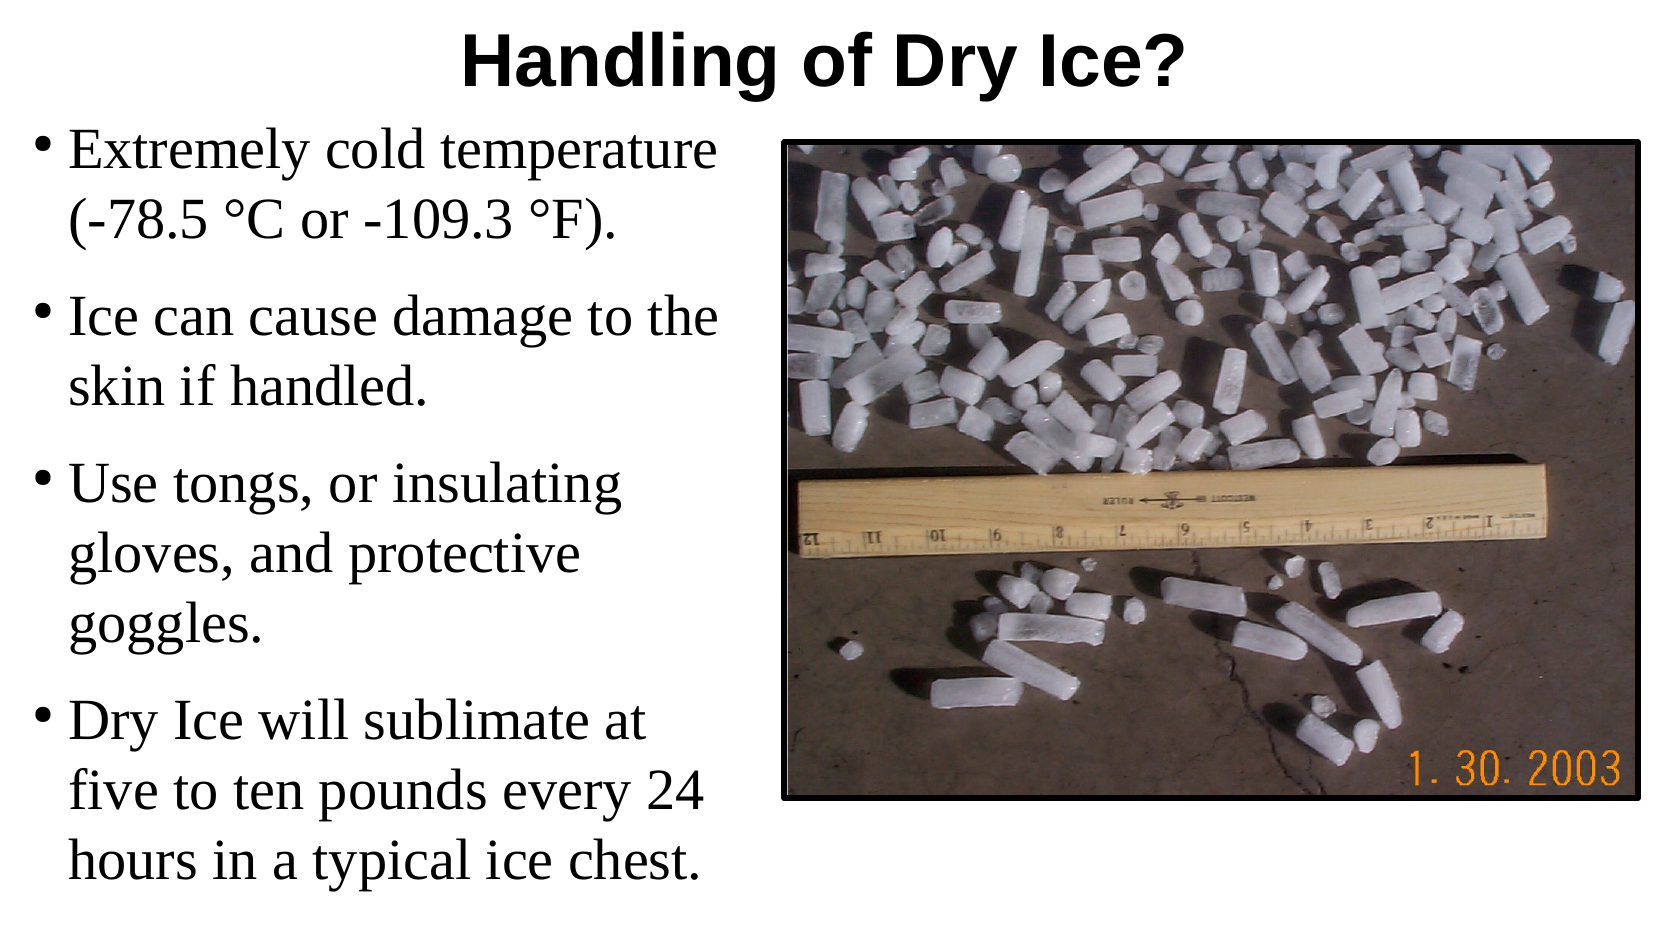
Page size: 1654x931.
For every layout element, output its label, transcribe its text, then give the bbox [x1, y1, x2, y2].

picture [787, 145, 1635, 796]
text_box Extremely cold temperature (-78.5 °C or -109.3 °F). Ice can cause damage to the skin if handled. Use tongs, or insulating gloves, and protective goggles. Dry Ice will sublimate at five to ten pounds every 24 hours in a typical ice chest. [2, 102, 750, 899]
title Handling of Dry Ice? [0, 5, 1654, 107]
